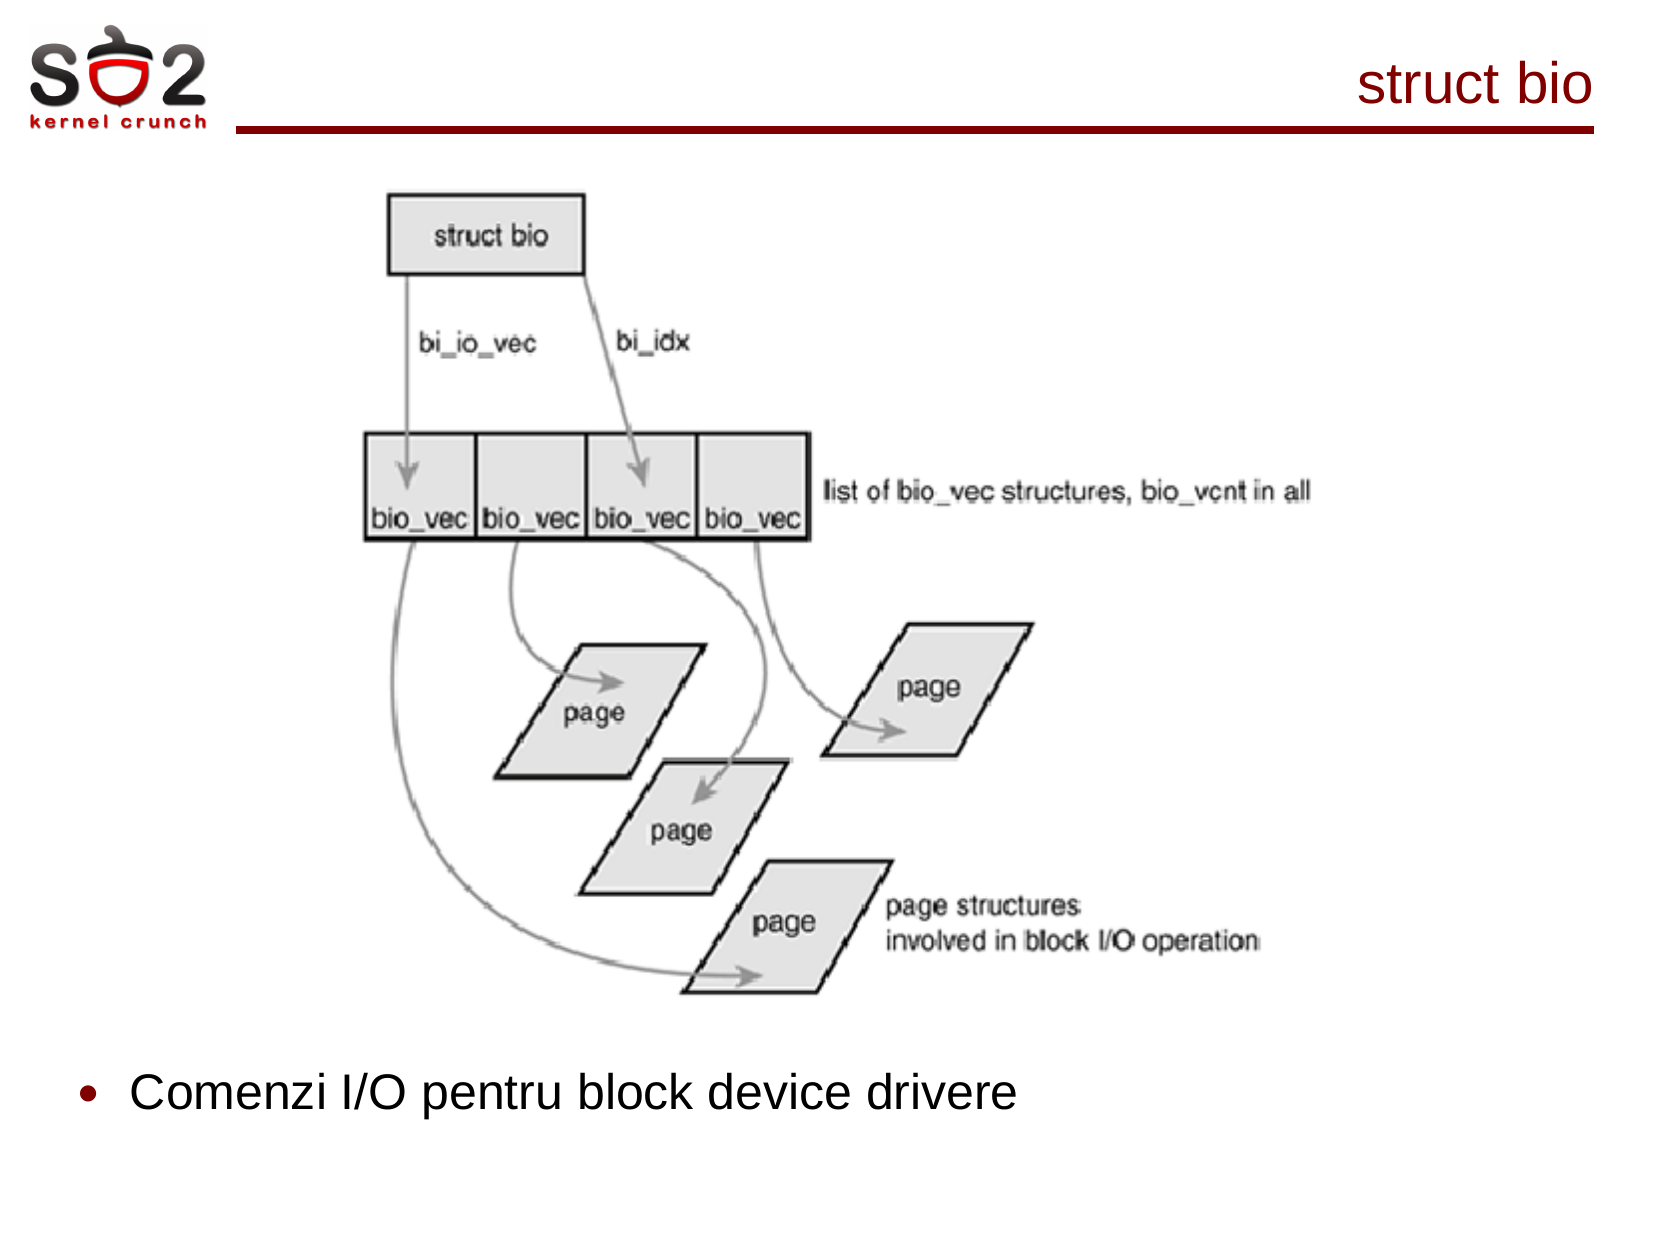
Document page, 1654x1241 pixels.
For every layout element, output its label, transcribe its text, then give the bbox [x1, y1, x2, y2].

picture [265, 177, 1359, 1030]
picture [29, 23, 207, 130]
title struct bio [236, 51, 1595, 117]
list Comenzi I/O pentru block device drivere [59, 1021, 1595, 1162]
